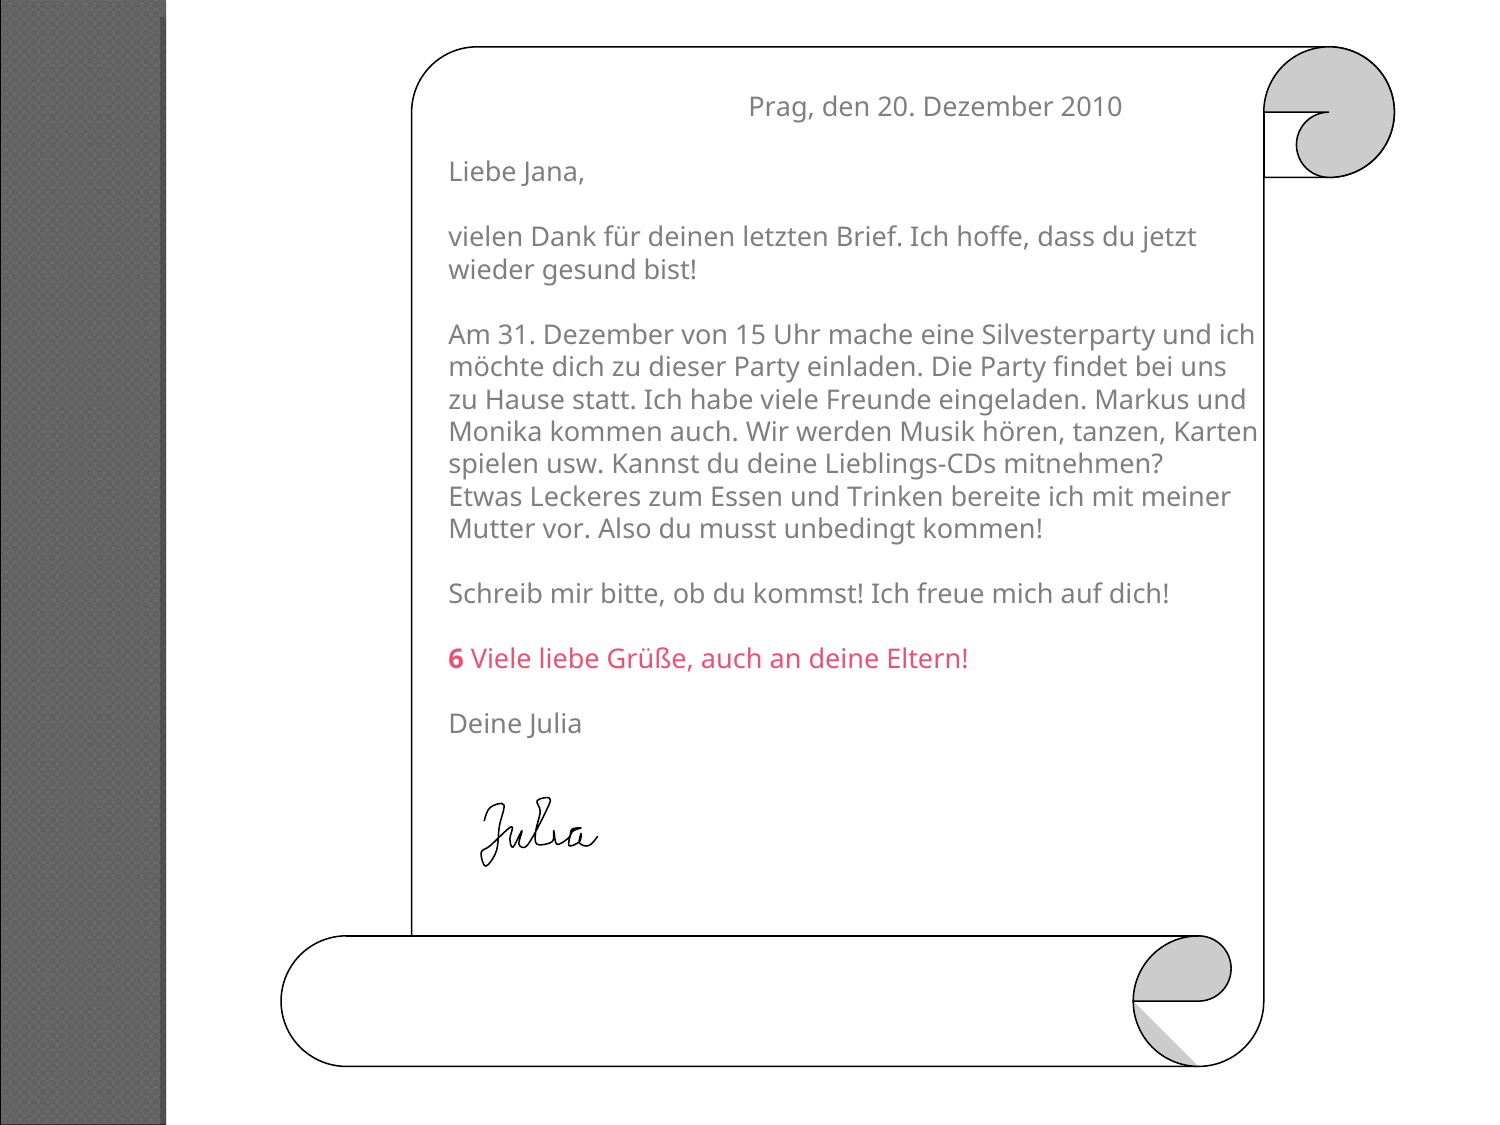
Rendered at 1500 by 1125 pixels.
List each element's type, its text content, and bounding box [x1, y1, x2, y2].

text_box Prag, den 20. Dezember 2010 Liebe Jana, vielen Dank für deinen letzten Brief. Ich hoffe, dass du jetzt wieder gesund bist! Am 31. Dezember von 15 Uhr mache eine Silvesterparty und ich möchte dich zu dieser Party einladen. Die Party findet bei uns zu Hause statt. Ich habe viele Freunde eingeladen. Markus und Monika kommen auch. Wir werden Musik hören, tanzen, Karten spielen usw. Kannst du deine Lieblings-CDs mitnehmen? Etwas Leckeres zum Essen und Trinken bereite ich mit meiner Mutter vor. Also du musst unbedingt kommen! Schreib mir bitte, ob du kommst! Ich freue mich auf dich! 6 Viele liebe Grüße, auch an deine Eltern! Deine Julia [433, 81, 1278, 915]
picture [0, 0, 166, 1125]
text_box [281, 46, 1395, 1067]
